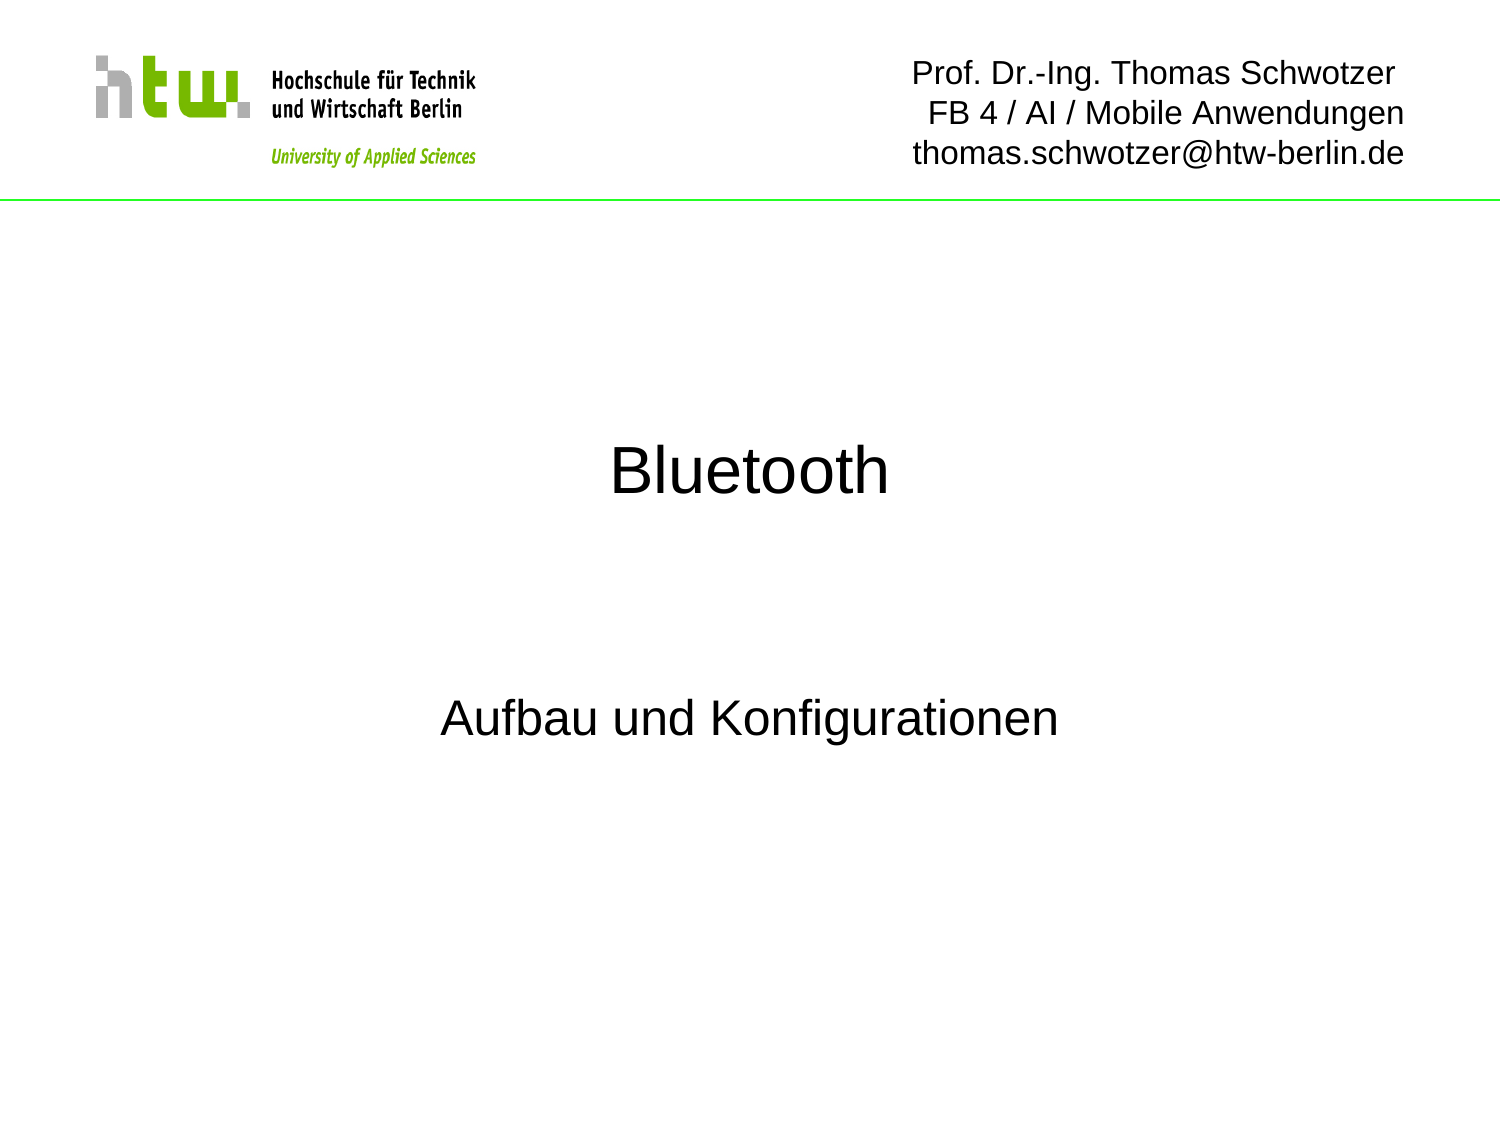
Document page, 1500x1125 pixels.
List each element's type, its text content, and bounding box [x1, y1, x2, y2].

subtitle Aufbau und Konfigurationen [225, 637, 1276, 926]
title Bluetooth [112, 349, 1388, 591]
picture [94, 53, 479, 172]
